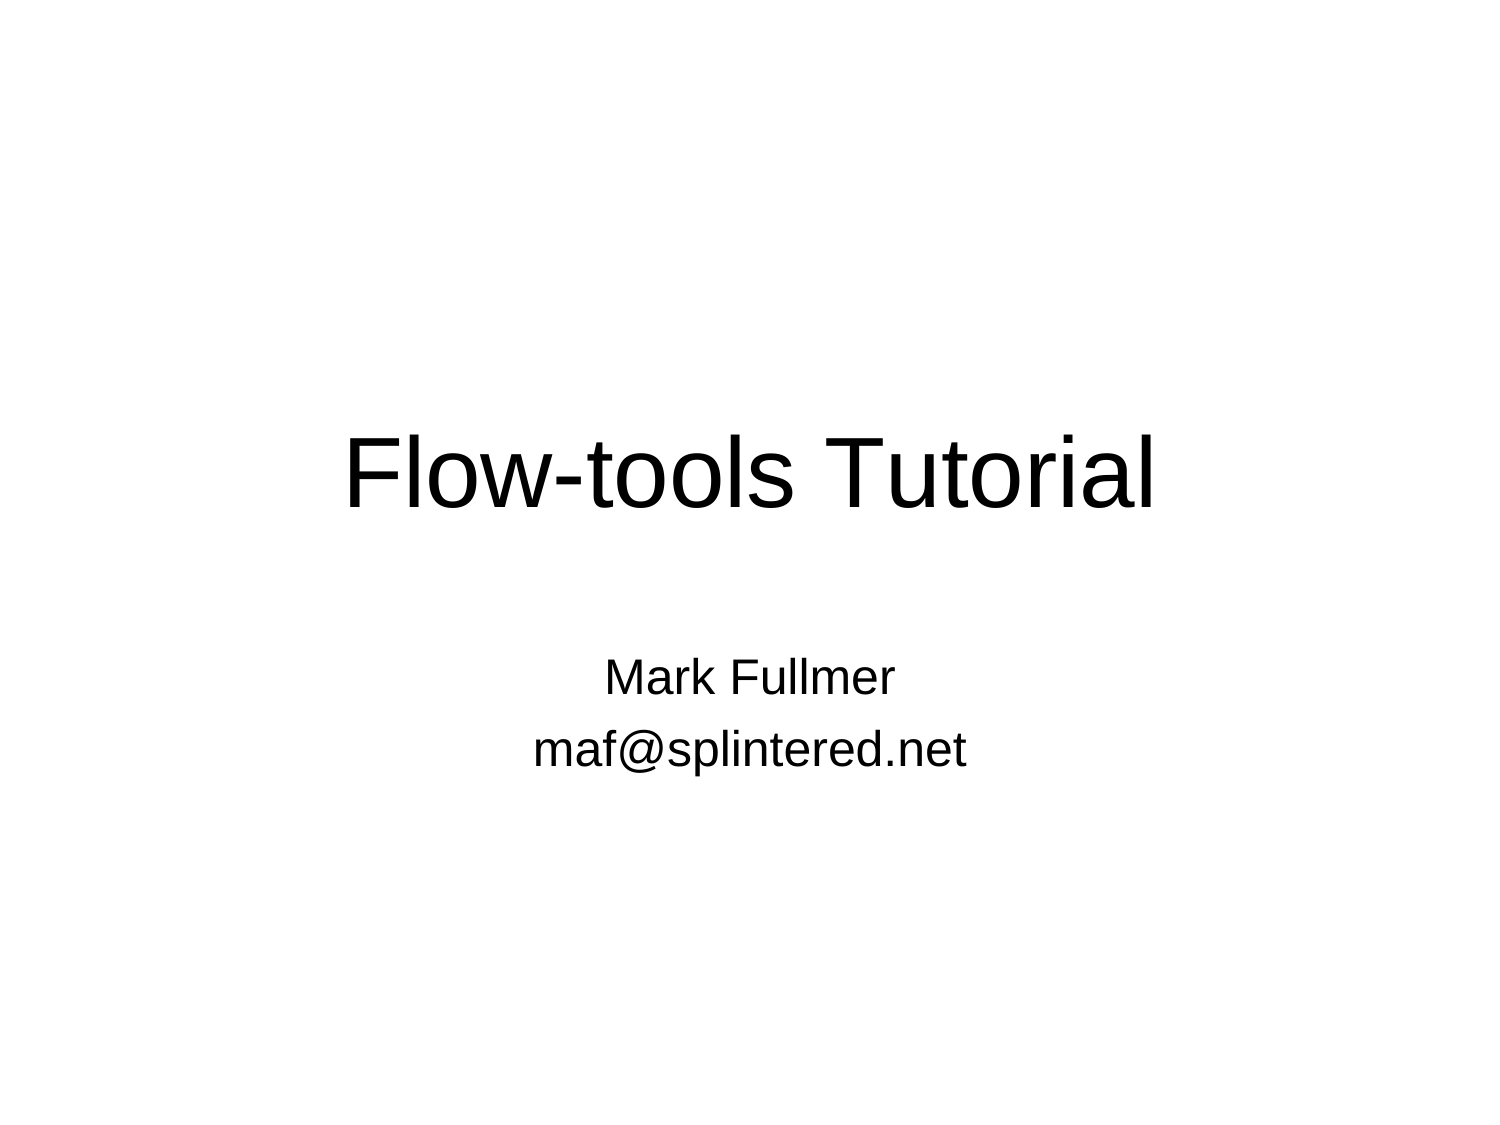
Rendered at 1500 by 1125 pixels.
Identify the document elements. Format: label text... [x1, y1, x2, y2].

subtitle Mark Fullmer maf@splintered.net [225, 637, 1276, 925]
title Flow-tools Tutorial [112, 375, 1388, 563]
